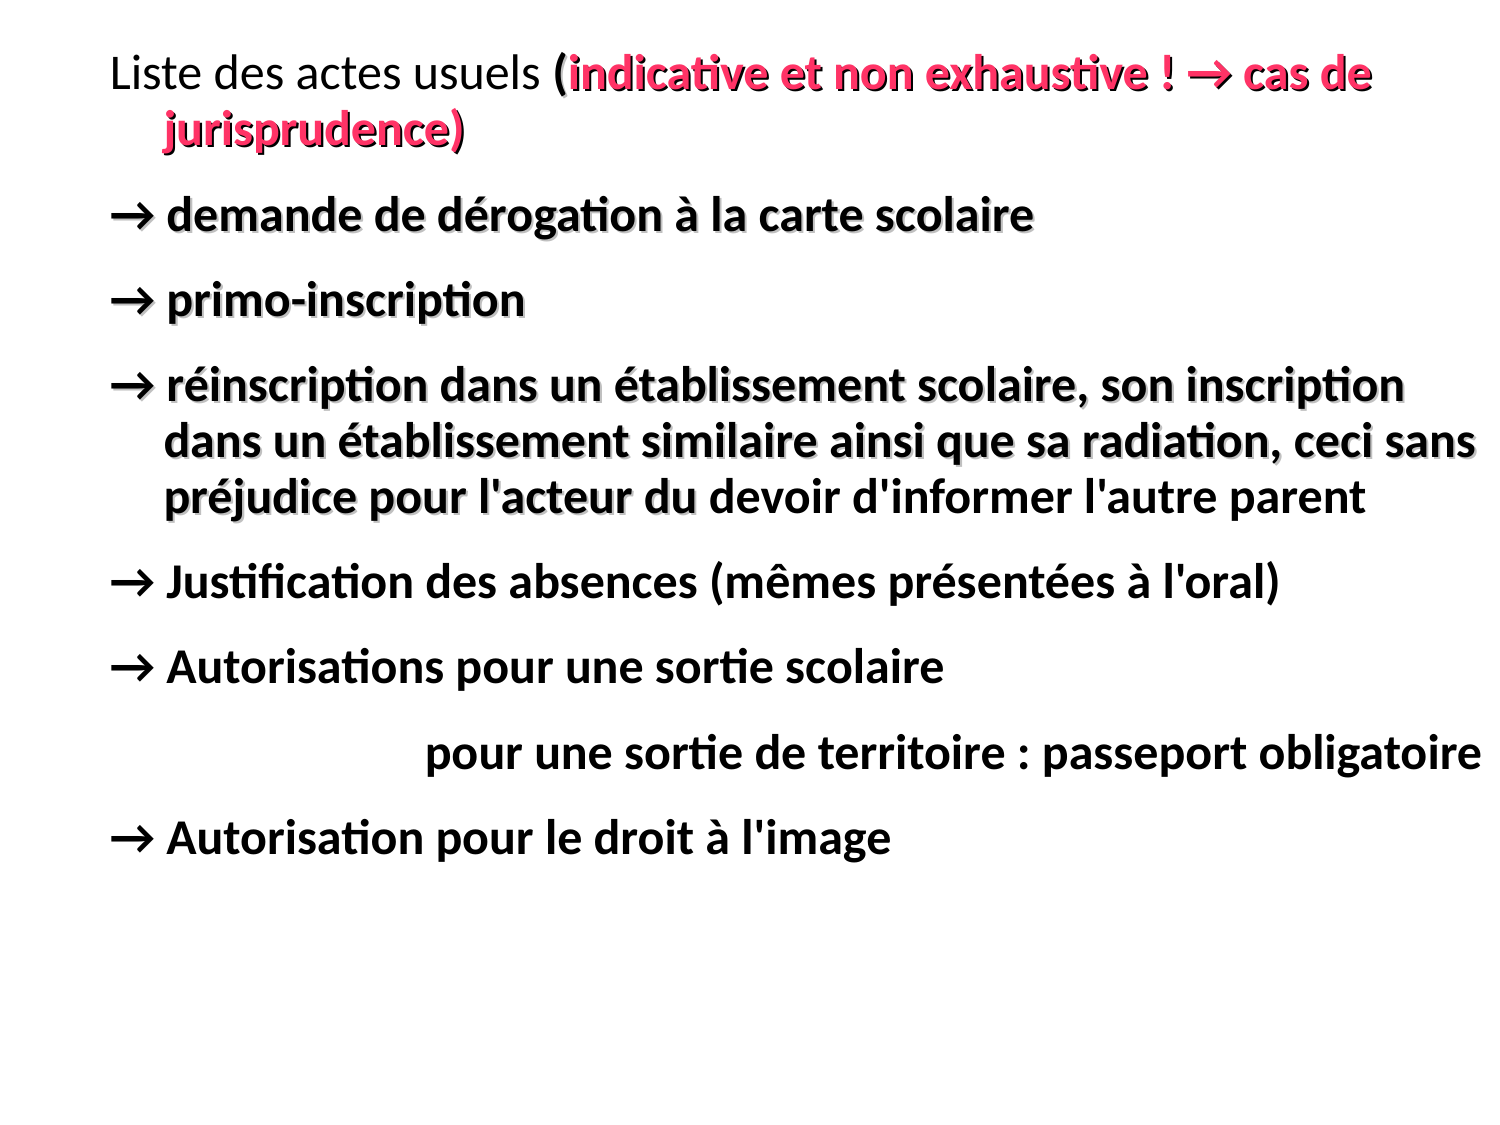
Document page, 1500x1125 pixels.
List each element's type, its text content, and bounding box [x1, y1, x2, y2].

list Liste des actes usuels (indicative et non exhaustive ! → cas de jurisprudence) → demande de dérogation à la carte scolaire → primo-inscription → réinscription dans un établissement scolaire, son inscription dans un établissement similaire ainsi que sa radiation, ceci sans préjudice pour l'acteur du devoir d'informer l'autre parent → Justification des absences (mêmes présentées à l'oral) → Autorisations pour une sortie scolaire pour une sortie de territoire : passeport obligatoire → Autorisation pour le droit à l'image [107, 41, 1500, 1125]
